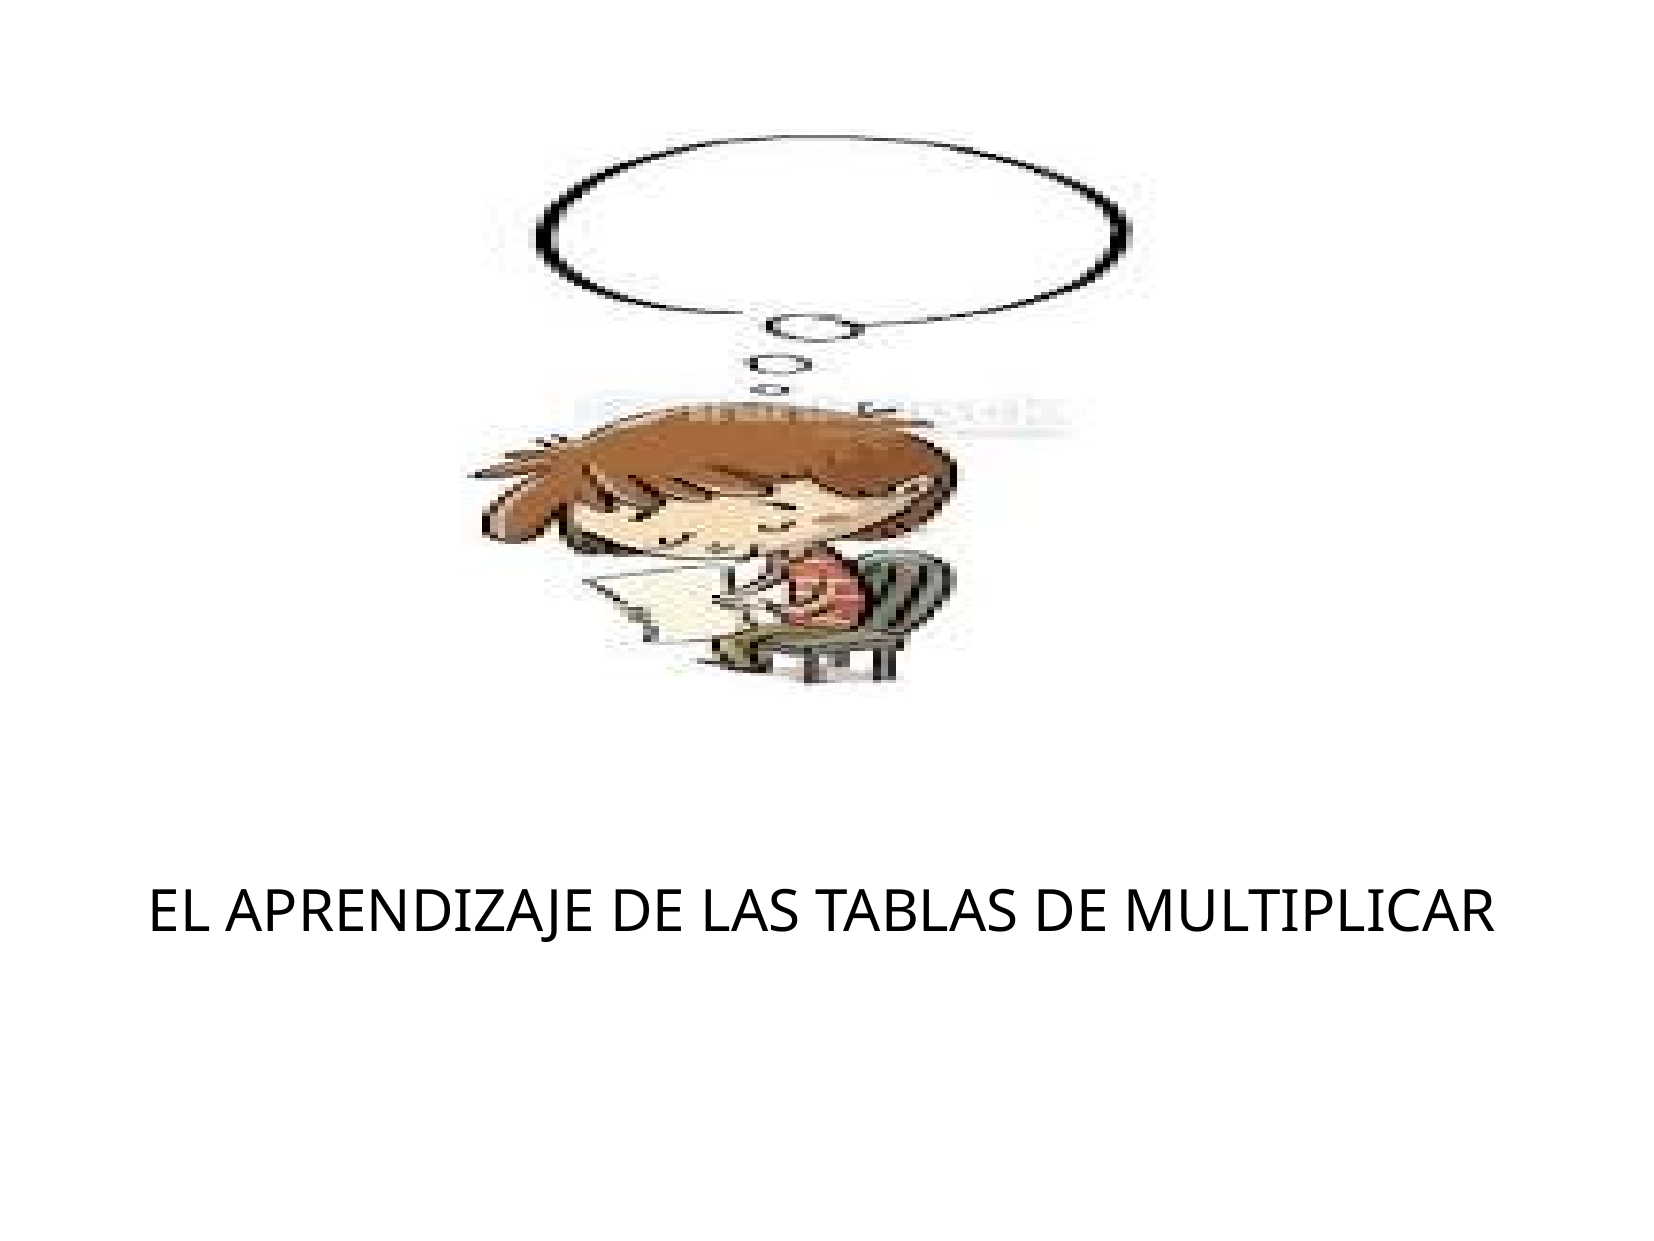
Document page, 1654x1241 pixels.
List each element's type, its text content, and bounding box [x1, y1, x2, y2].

text_box EL APRENDIZAJE DE LAS TABLAS DE MULTIPLICAR [132, 862, 1612, 955]
picture [460, 129, 1264, 721]
